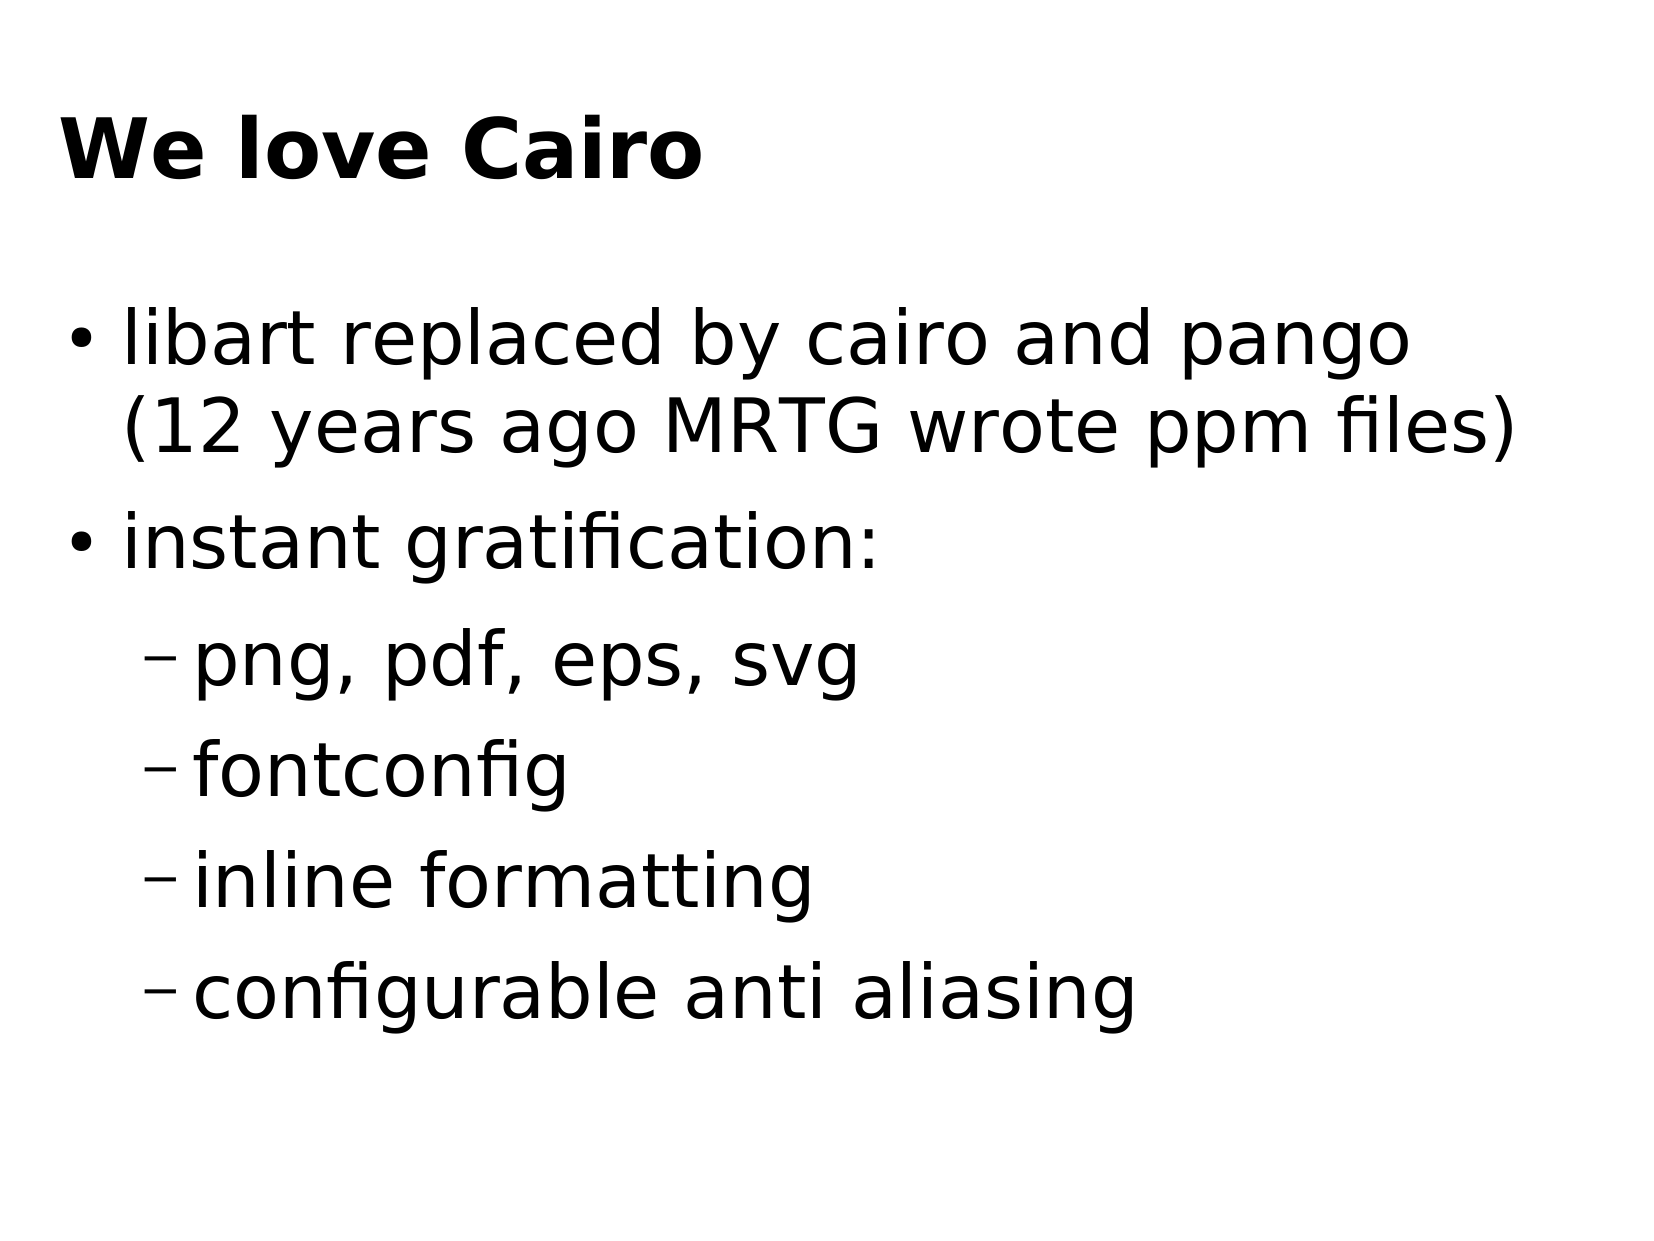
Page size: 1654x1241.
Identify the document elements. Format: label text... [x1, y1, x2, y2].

list libart replaced by cairo and pango (12 years ago MRTG wrote ppm files) instant gratification: png, pdf, eps, svg fontconfig inline formatting configurable anti aliasing [50, 295, 1571, 1099]
title We love Cairo [59, 75, 1607, 225]
